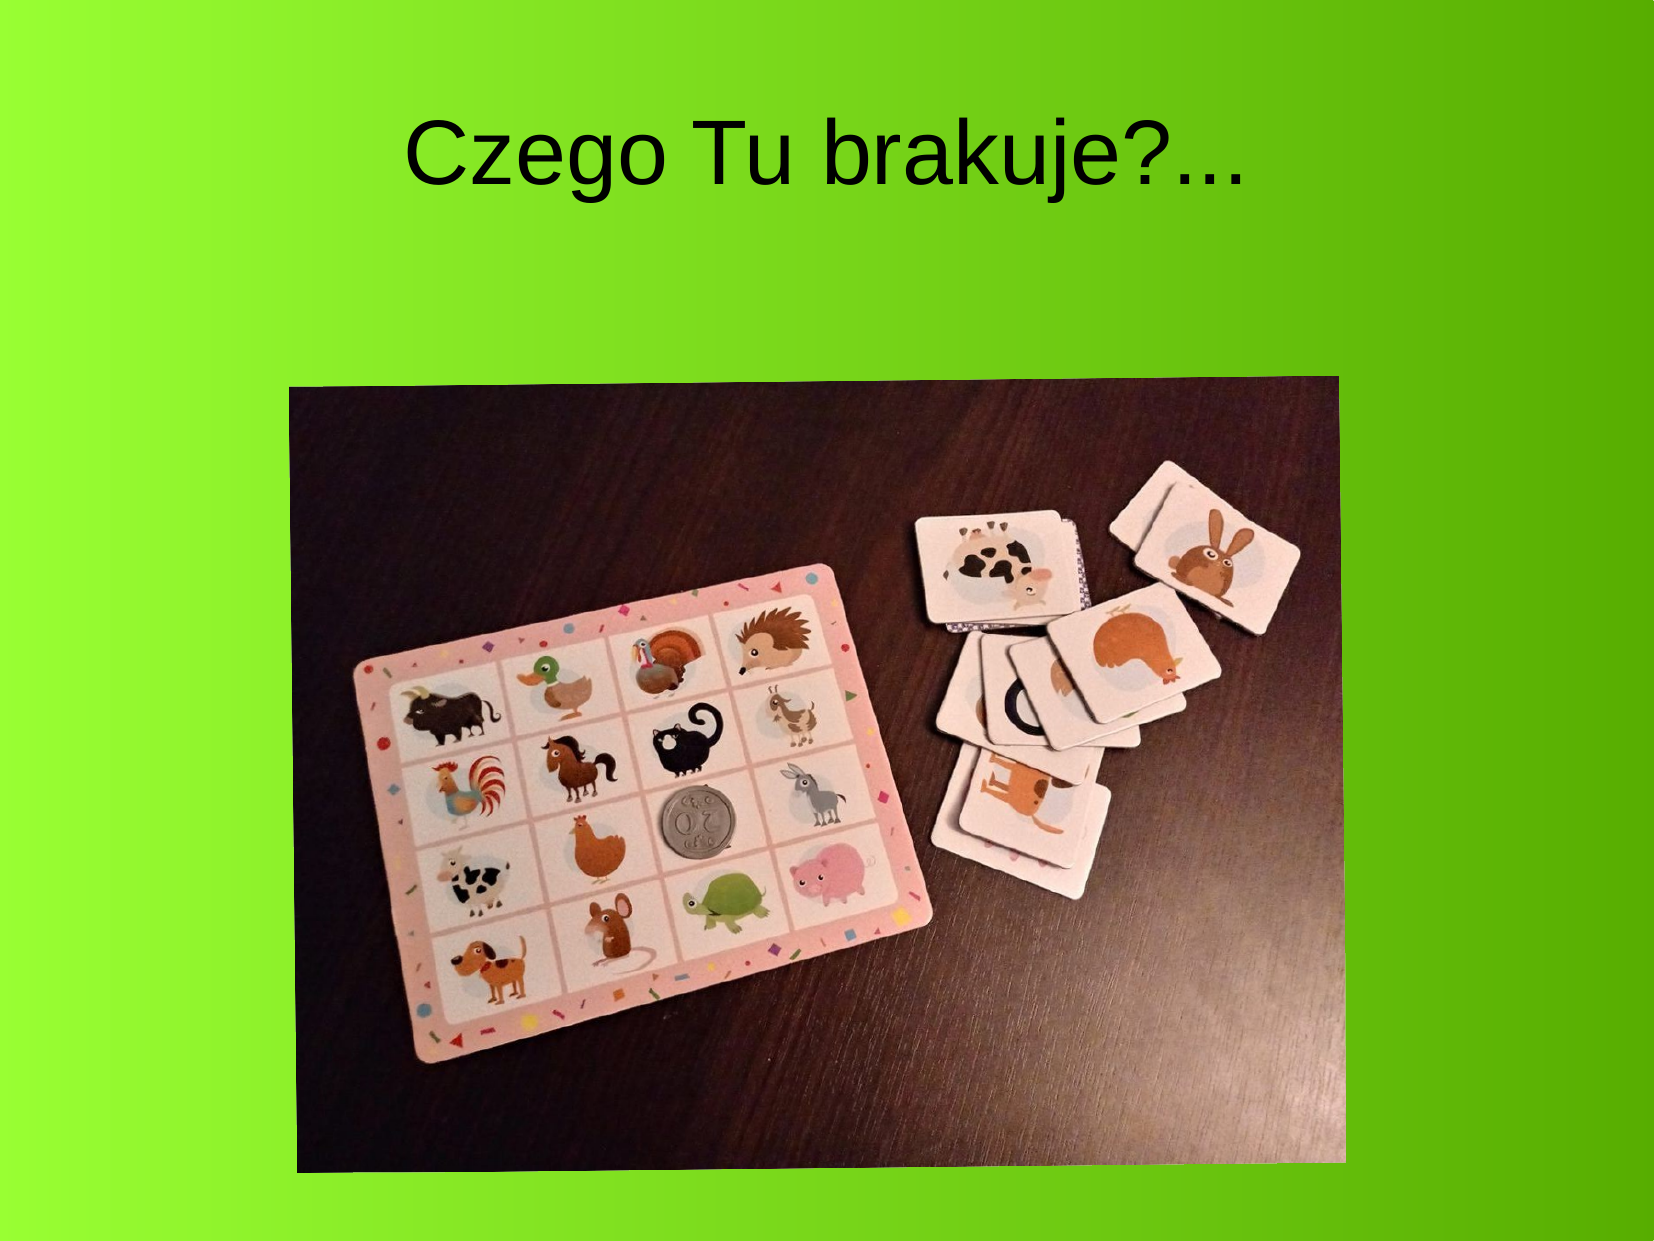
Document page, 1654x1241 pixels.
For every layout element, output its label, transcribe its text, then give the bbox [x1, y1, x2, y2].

title Czego Tu brakuje?... [82, 49, 1571, 257]
picture [288, 375, 1346, 1173]
